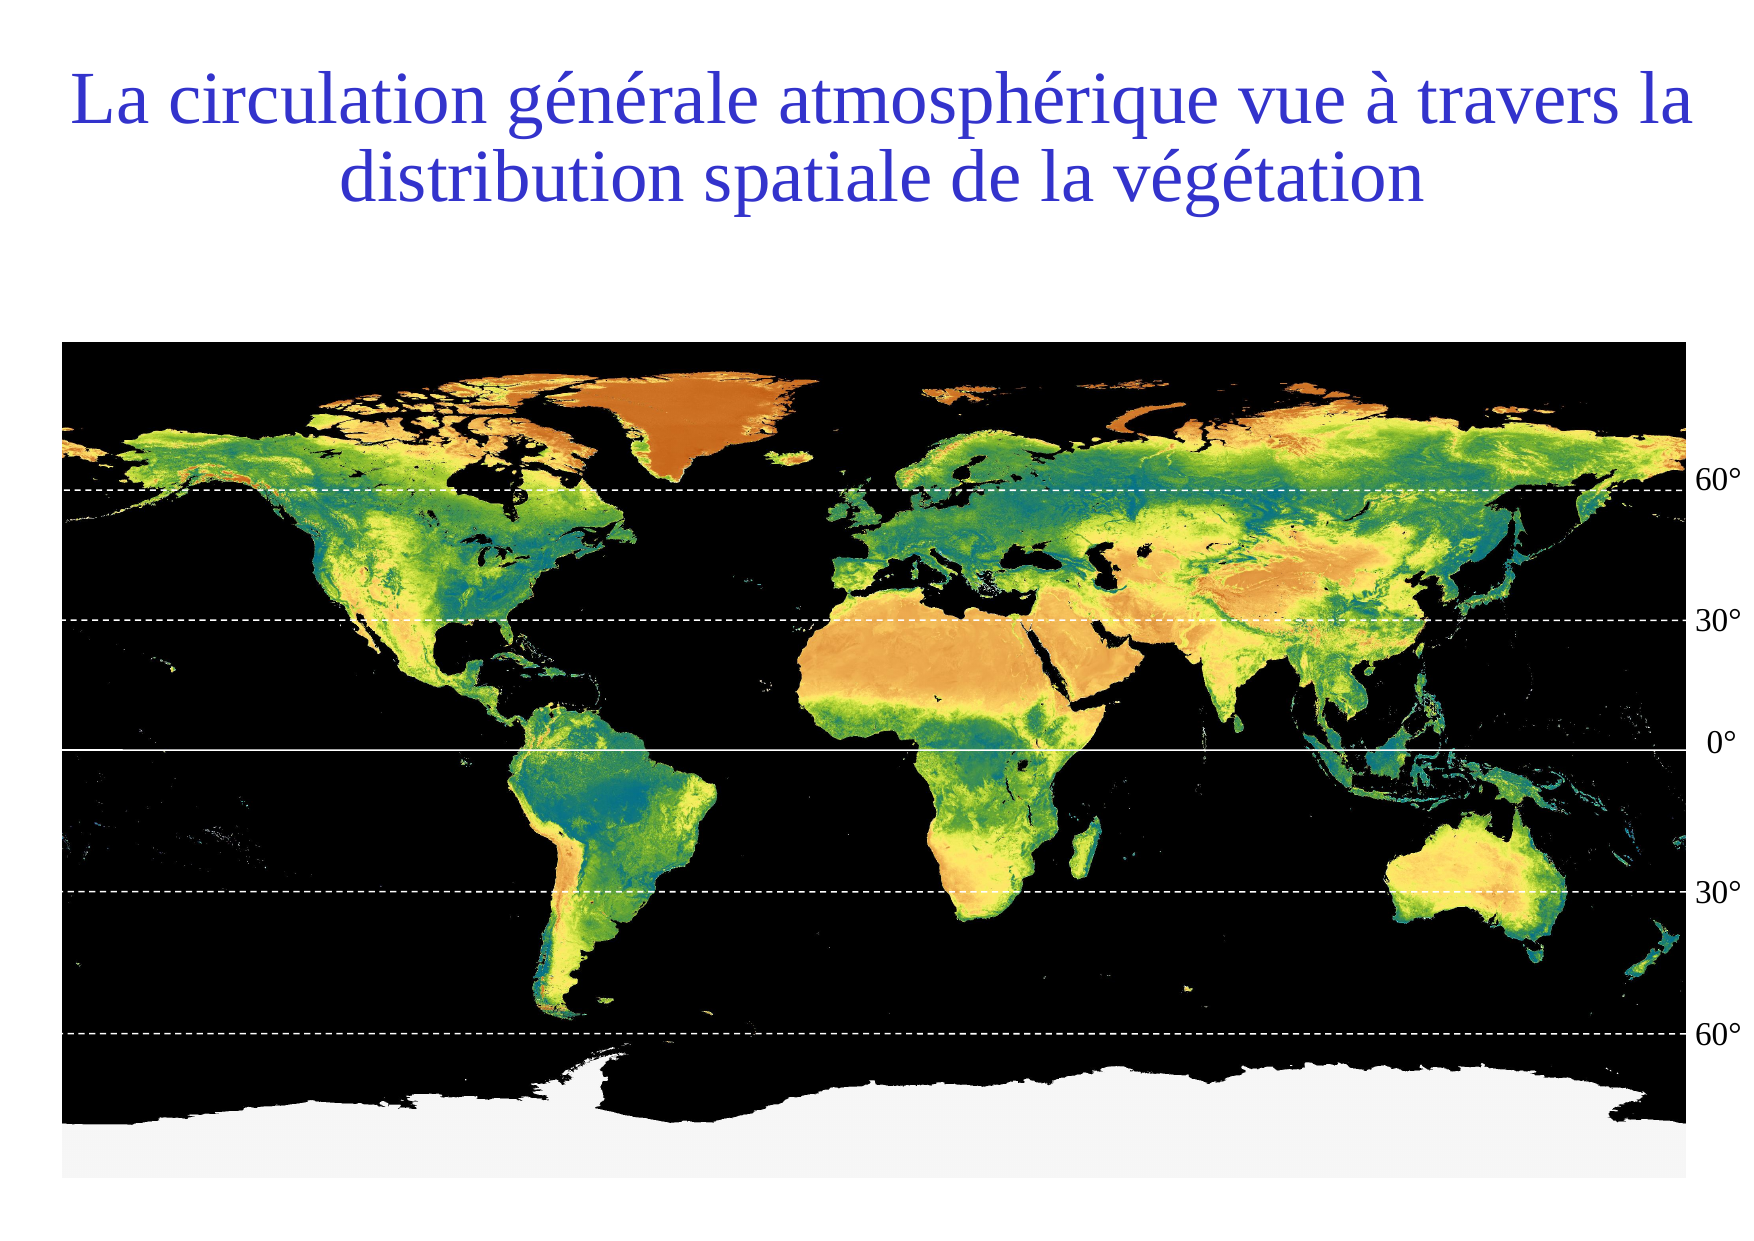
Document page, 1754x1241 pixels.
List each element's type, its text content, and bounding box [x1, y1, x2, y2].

text_box 60° [1680, 1009, 1754, 1061]
text_box 60° [1680, 454, 1754, 505]
text_box 30° [1680, 596, 1754, 647]
text_box 30° [1680, 868, 1754, 919]
text_box 0° [1691, 718, 1754, 769]
text_box La circulation générale atmosphérique vue à travers la distribution spatiale de la végétation [50, 53, 1716, 225]
picture [62, 342, 1686, 749]
picture [62, 751, 1686, 1178]
